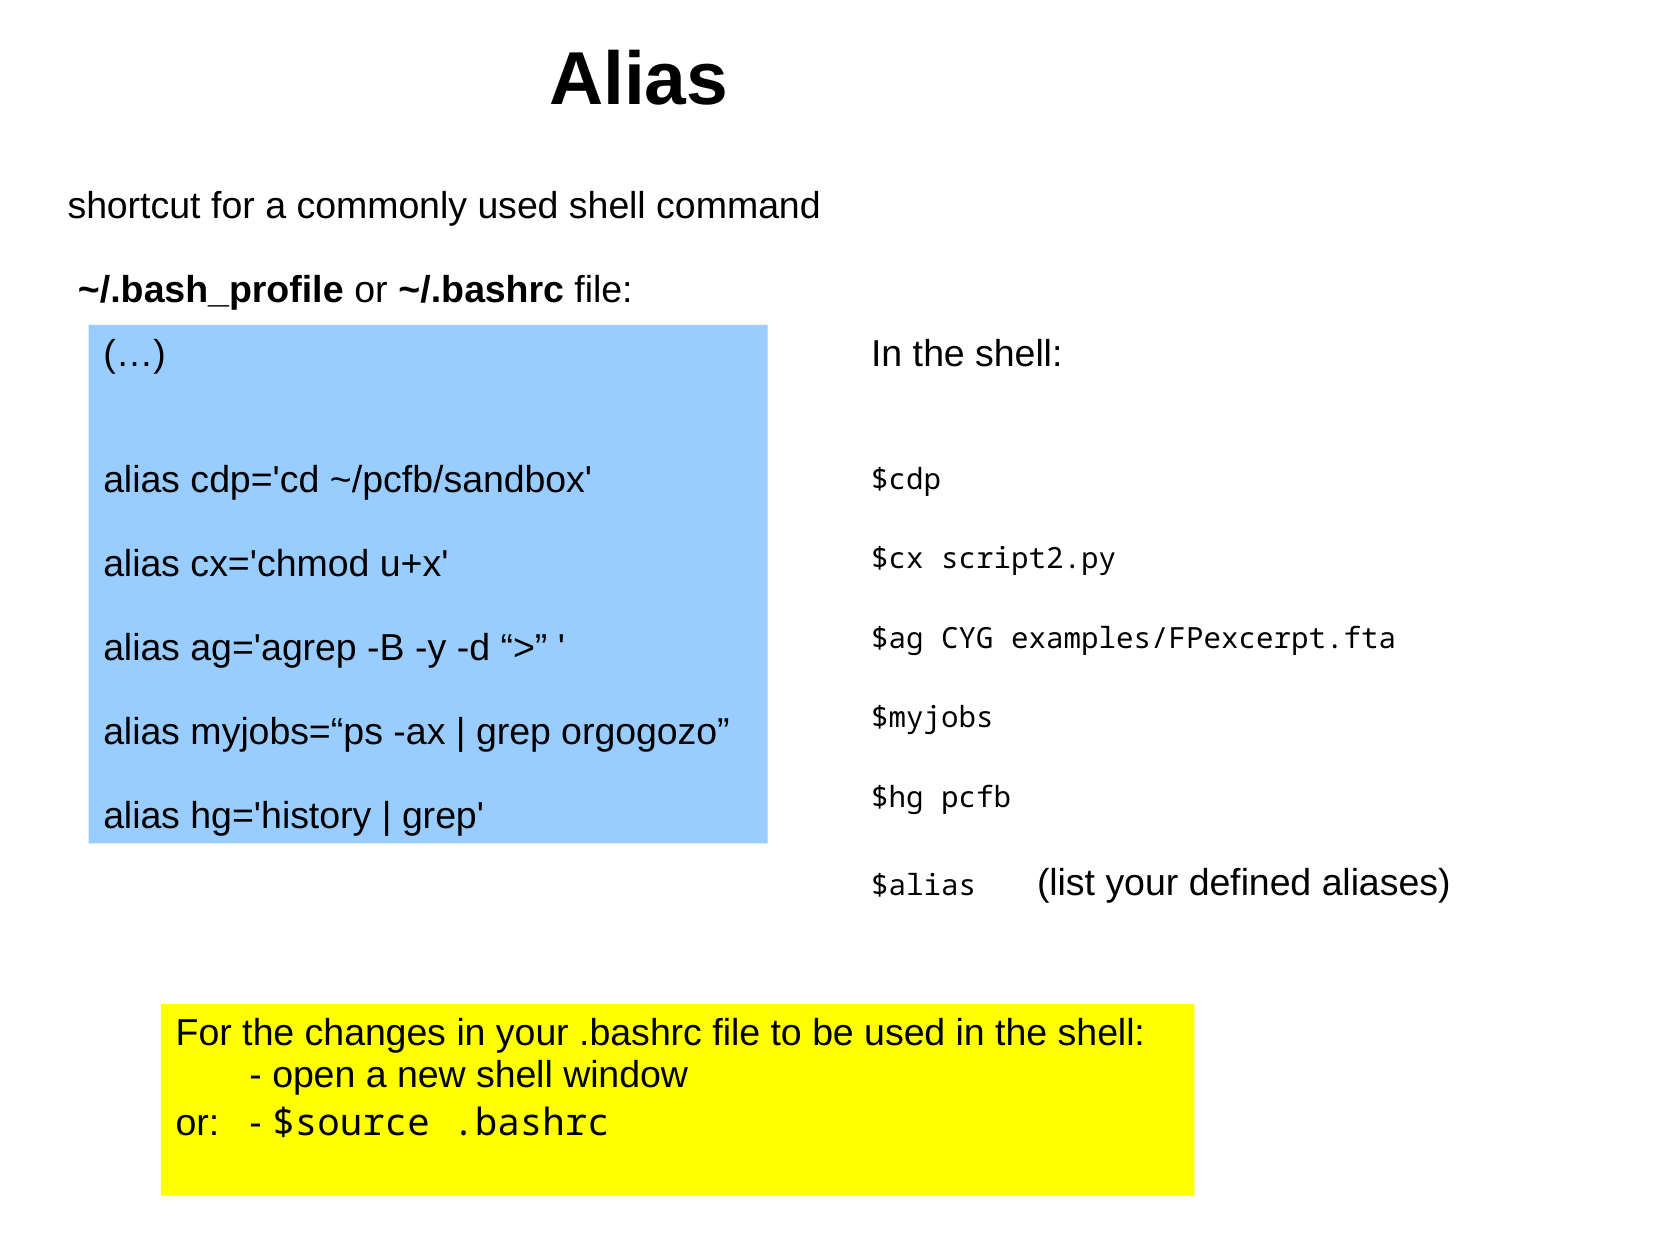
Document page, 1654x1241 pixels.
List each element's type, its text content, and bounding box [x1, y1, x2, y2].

text_box In the shell: $cdp $cx script2.py $ag CYG examples/FPexcerpt.fta $myjobs $hg pcfb $alias (list your defined aliases) [856, 324, 1595, 936]
text_box For the changes in your .bashrc file to be used in the shell: - open a new shell window or: - $source .bashrc [160, 1003, 1195, 1191]
text_box Alias [534, 29, 827, 148]
text_box (…) alias cdp='cd ~/pcfb/sandbox' alias cx='chmod u+x' alias ag='agrep -B -y -d “>” ' alias myjobs=“ps -ax | grep orgogozo” alias hg='history | grep' [88, 324, 768, 844]
text_box shortcut for a commonly used shell command ~/.bash_profile or ~/.bashrc file: [52, 177, 836, 318]
